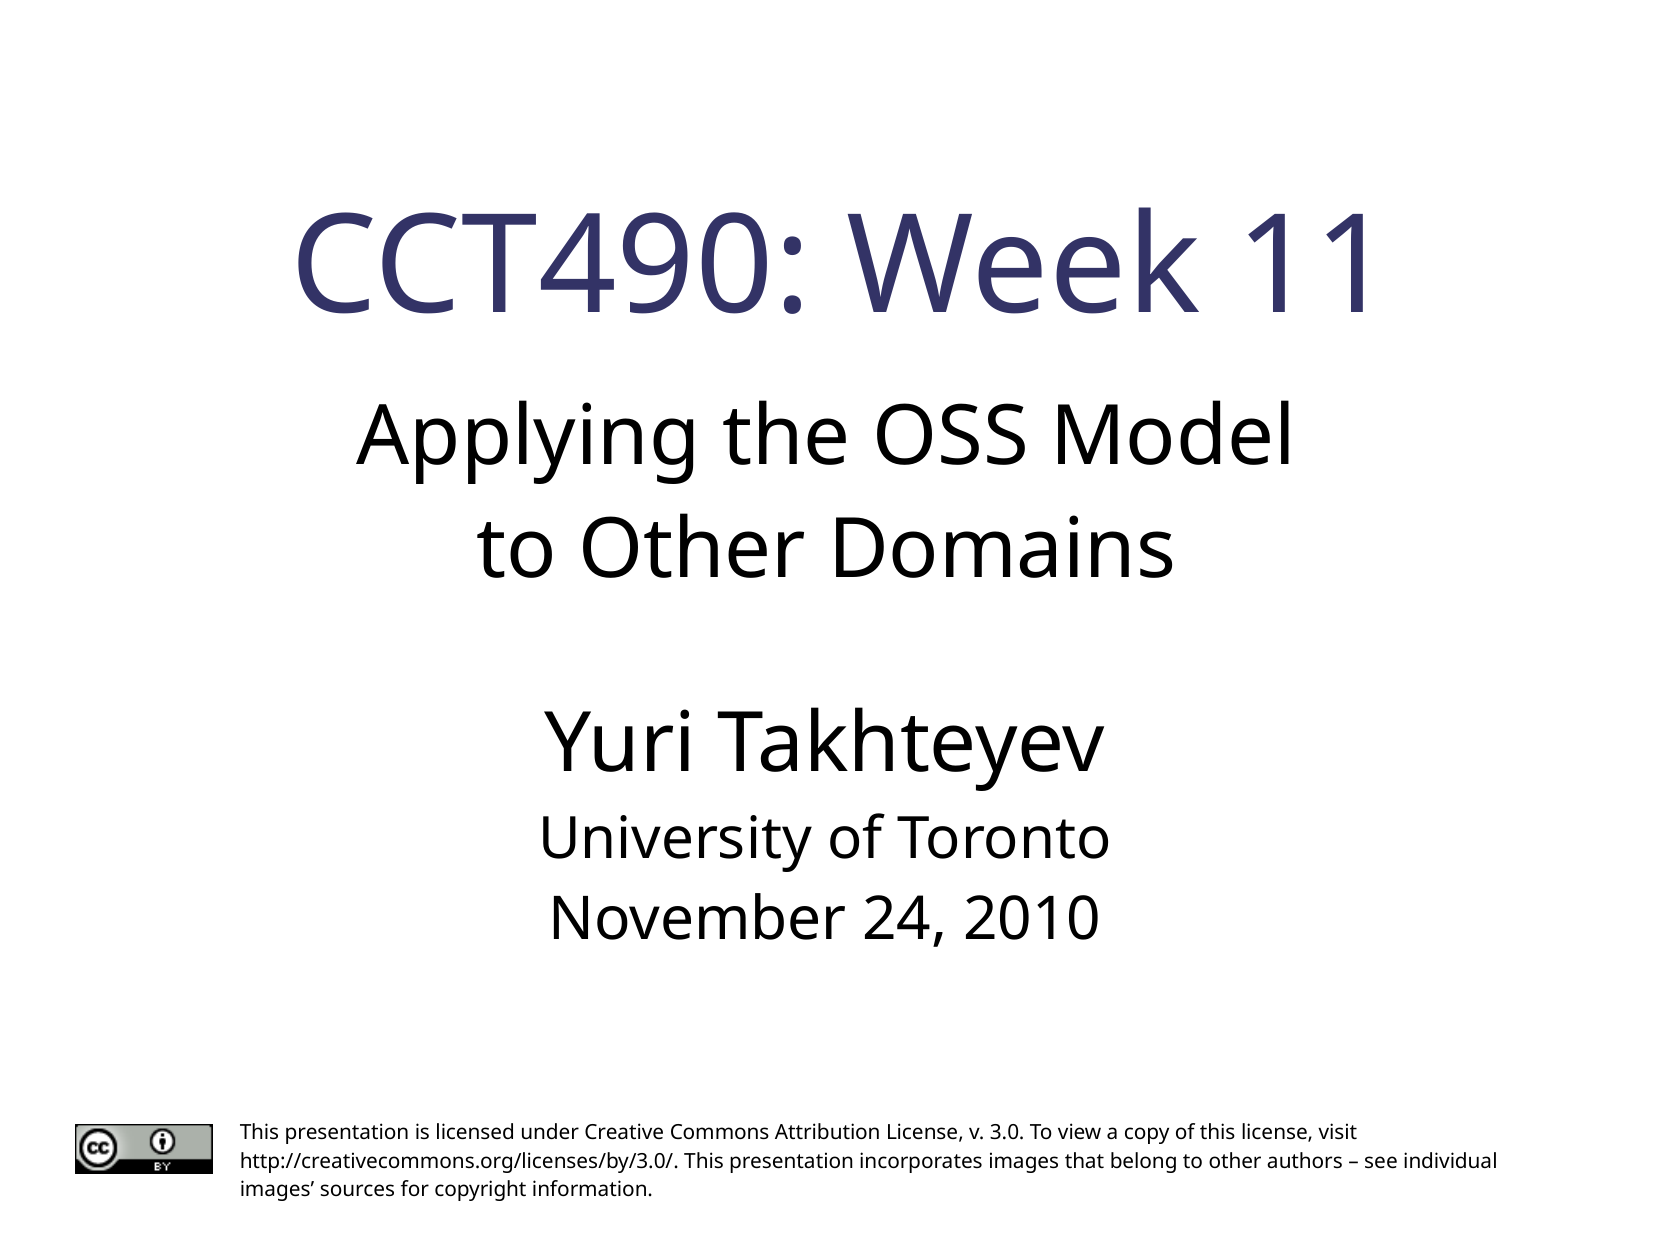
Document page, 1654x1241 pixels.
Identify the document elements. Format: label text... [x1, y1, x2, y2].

title CCT490: Week 11 [34, 155, 1651, 363]
subtitle Applying the OSS Model to Other Domains [0, 375, 1654, 603]
text_box Yuri Takhteyev University of Toronto November 24, 2010 [150, 675, 1501, 936]
picture [75, 1124, 213, 1174]
text_box This presentation is licensed under Creative Commons Attribution License, v. 3.0. To view a copy of this license, visit http://creativecommons.org/licenses/by/3.0/. This presentation incorporates images that belong to other authors – see individual images’ sources for copyright information. [225, 1110, 1576, 1201]
